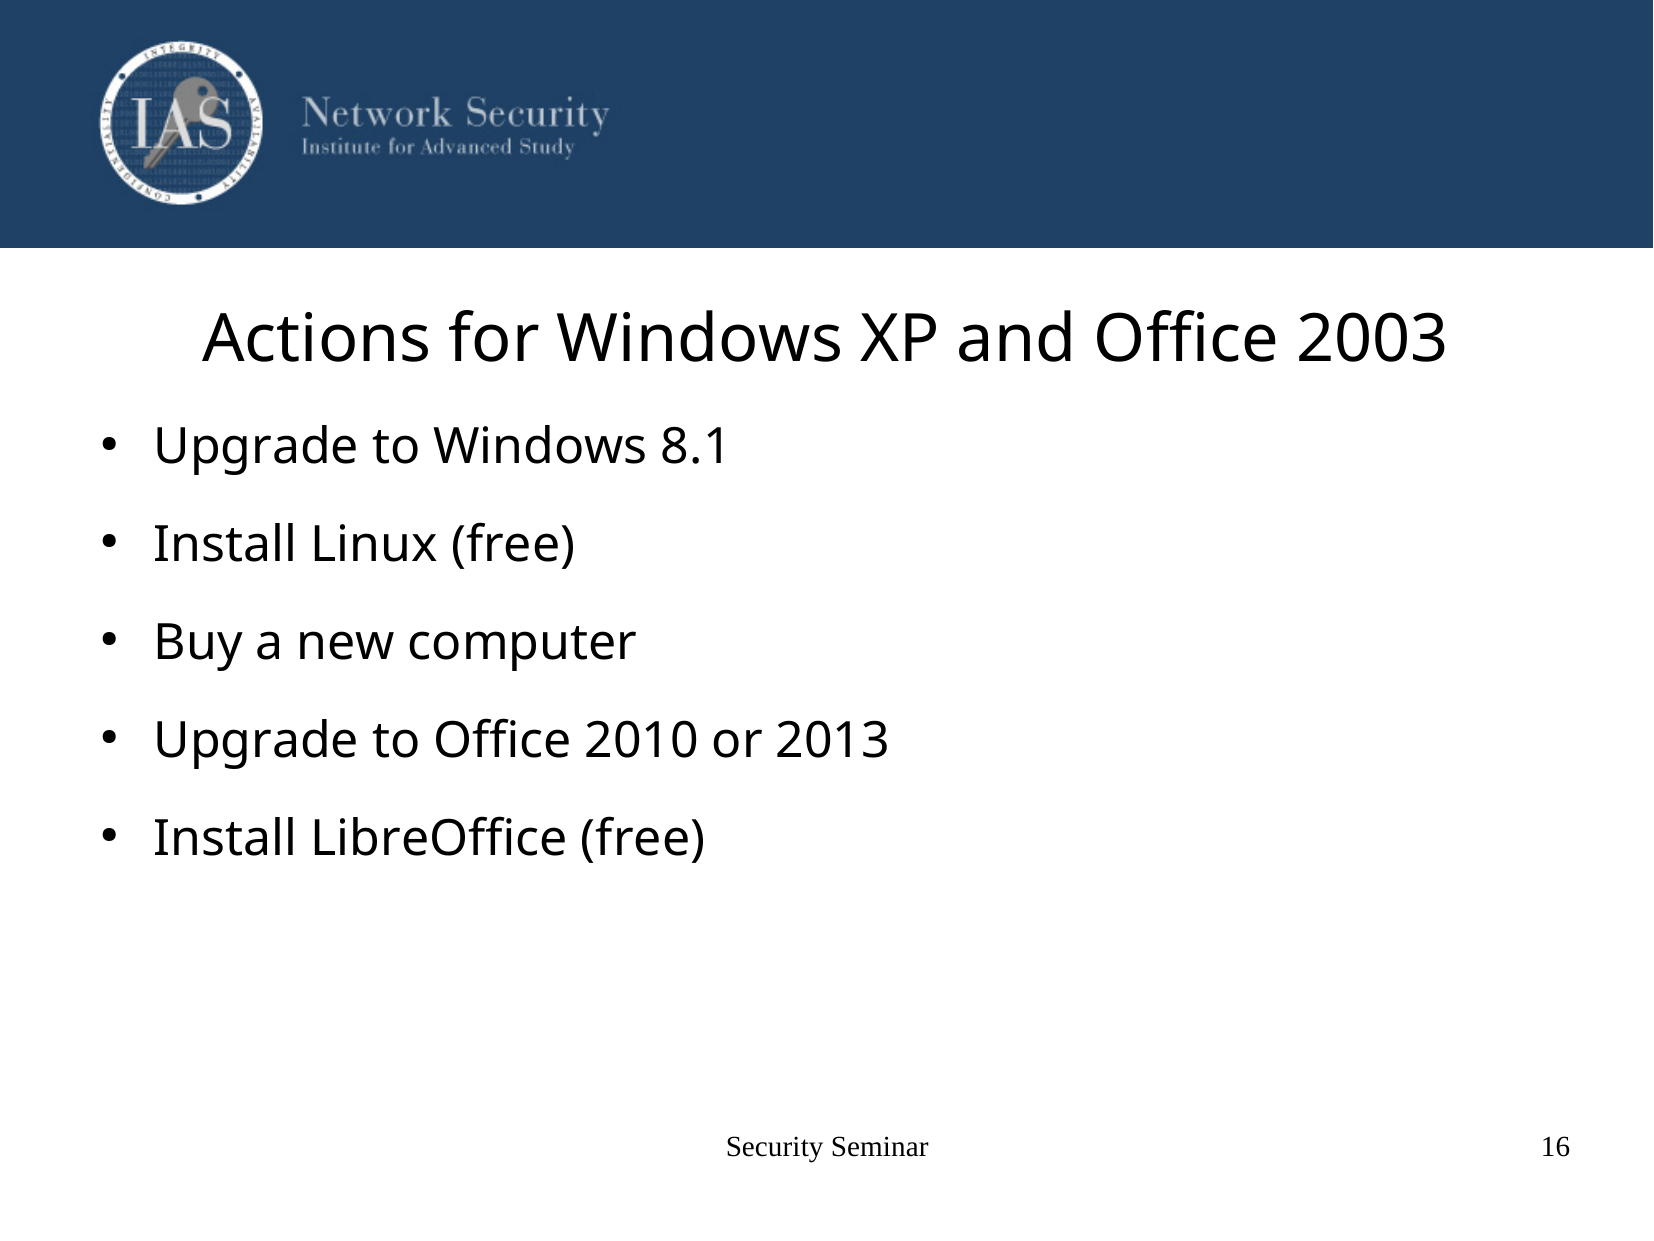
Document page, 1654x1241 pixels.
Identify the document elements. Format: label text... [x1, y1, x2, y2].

list Actions for Windows XP and Office 2003 Upgrade to Windows 8.1 Install Linux (free) Buy a new computer Upgrade to Office 2010 or 2013 Install LibreOffice (free) [82, 290, 1571, 1109]
picture [0, 0, 1653, 248]
